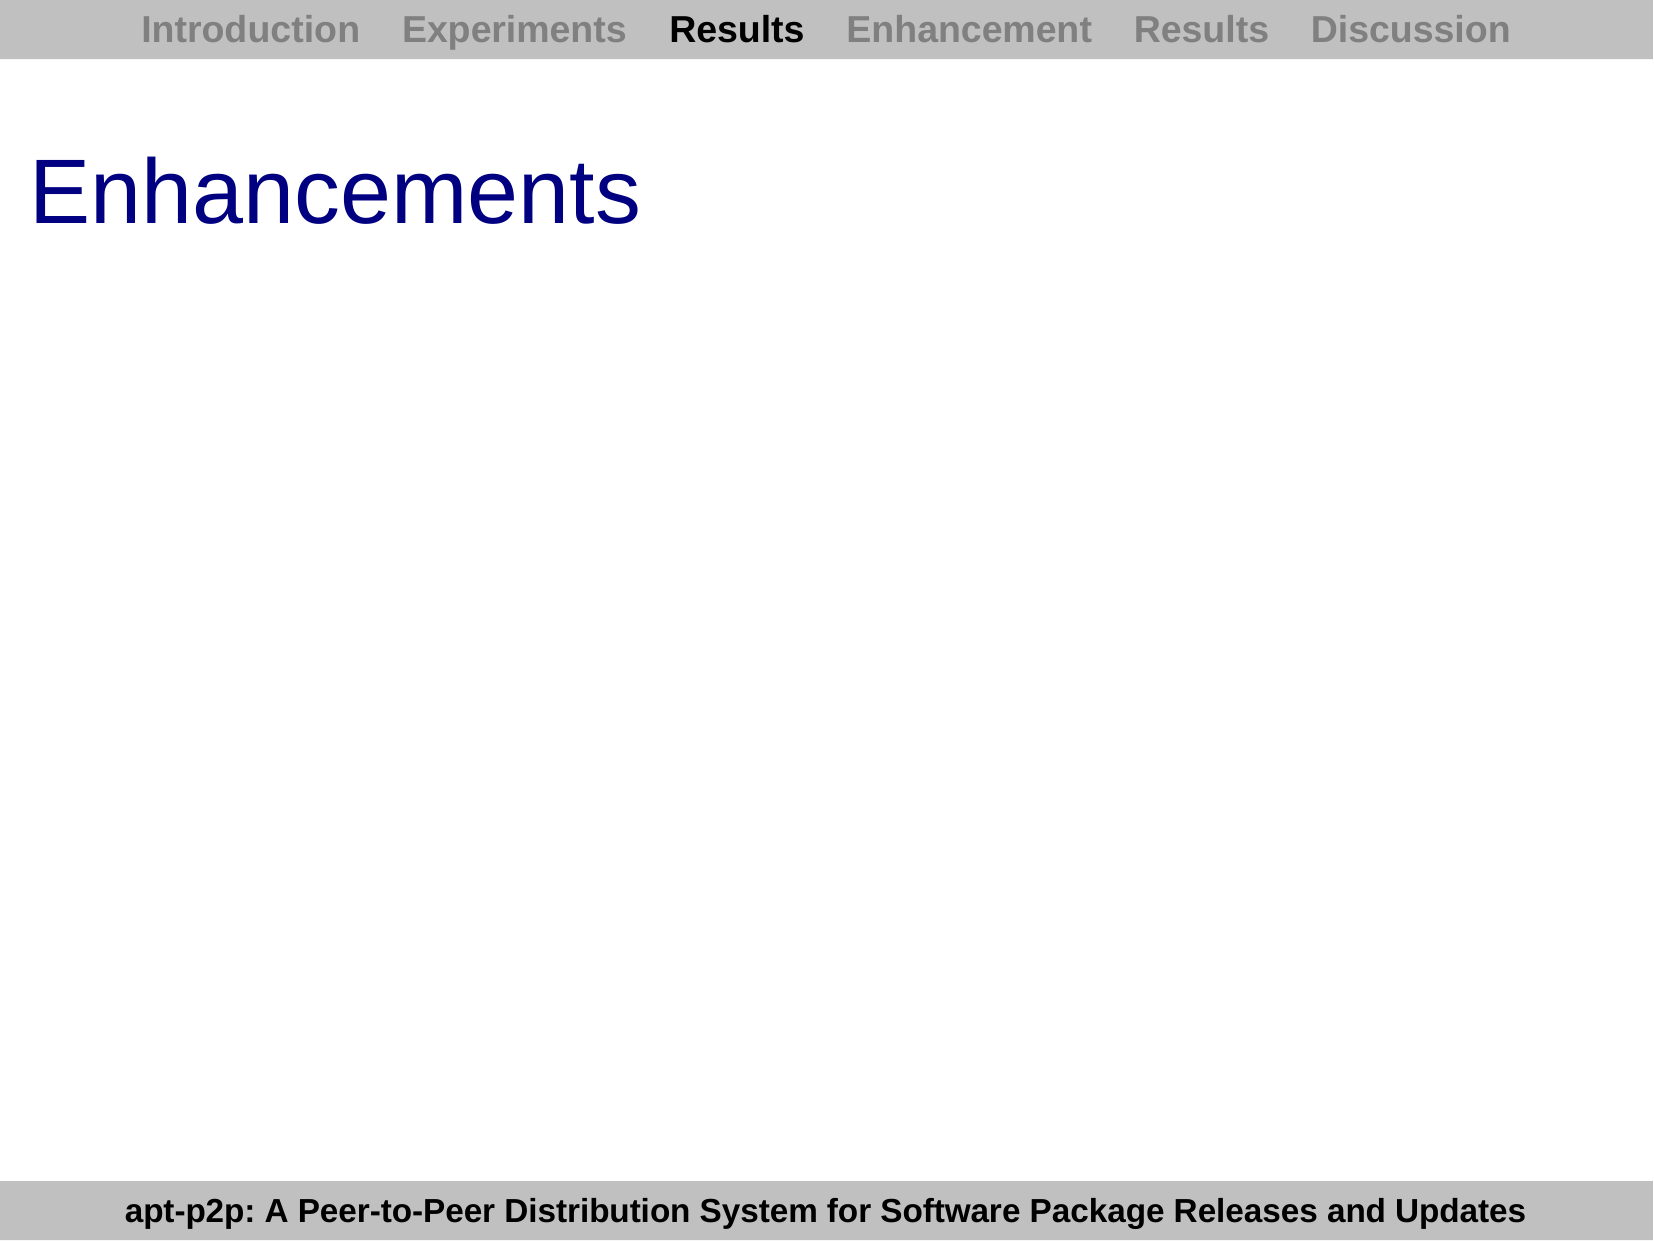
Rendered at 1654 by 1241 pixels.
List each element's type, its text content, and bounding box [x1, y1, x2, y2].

title Enhancements [29, 88, 1442, 296]
